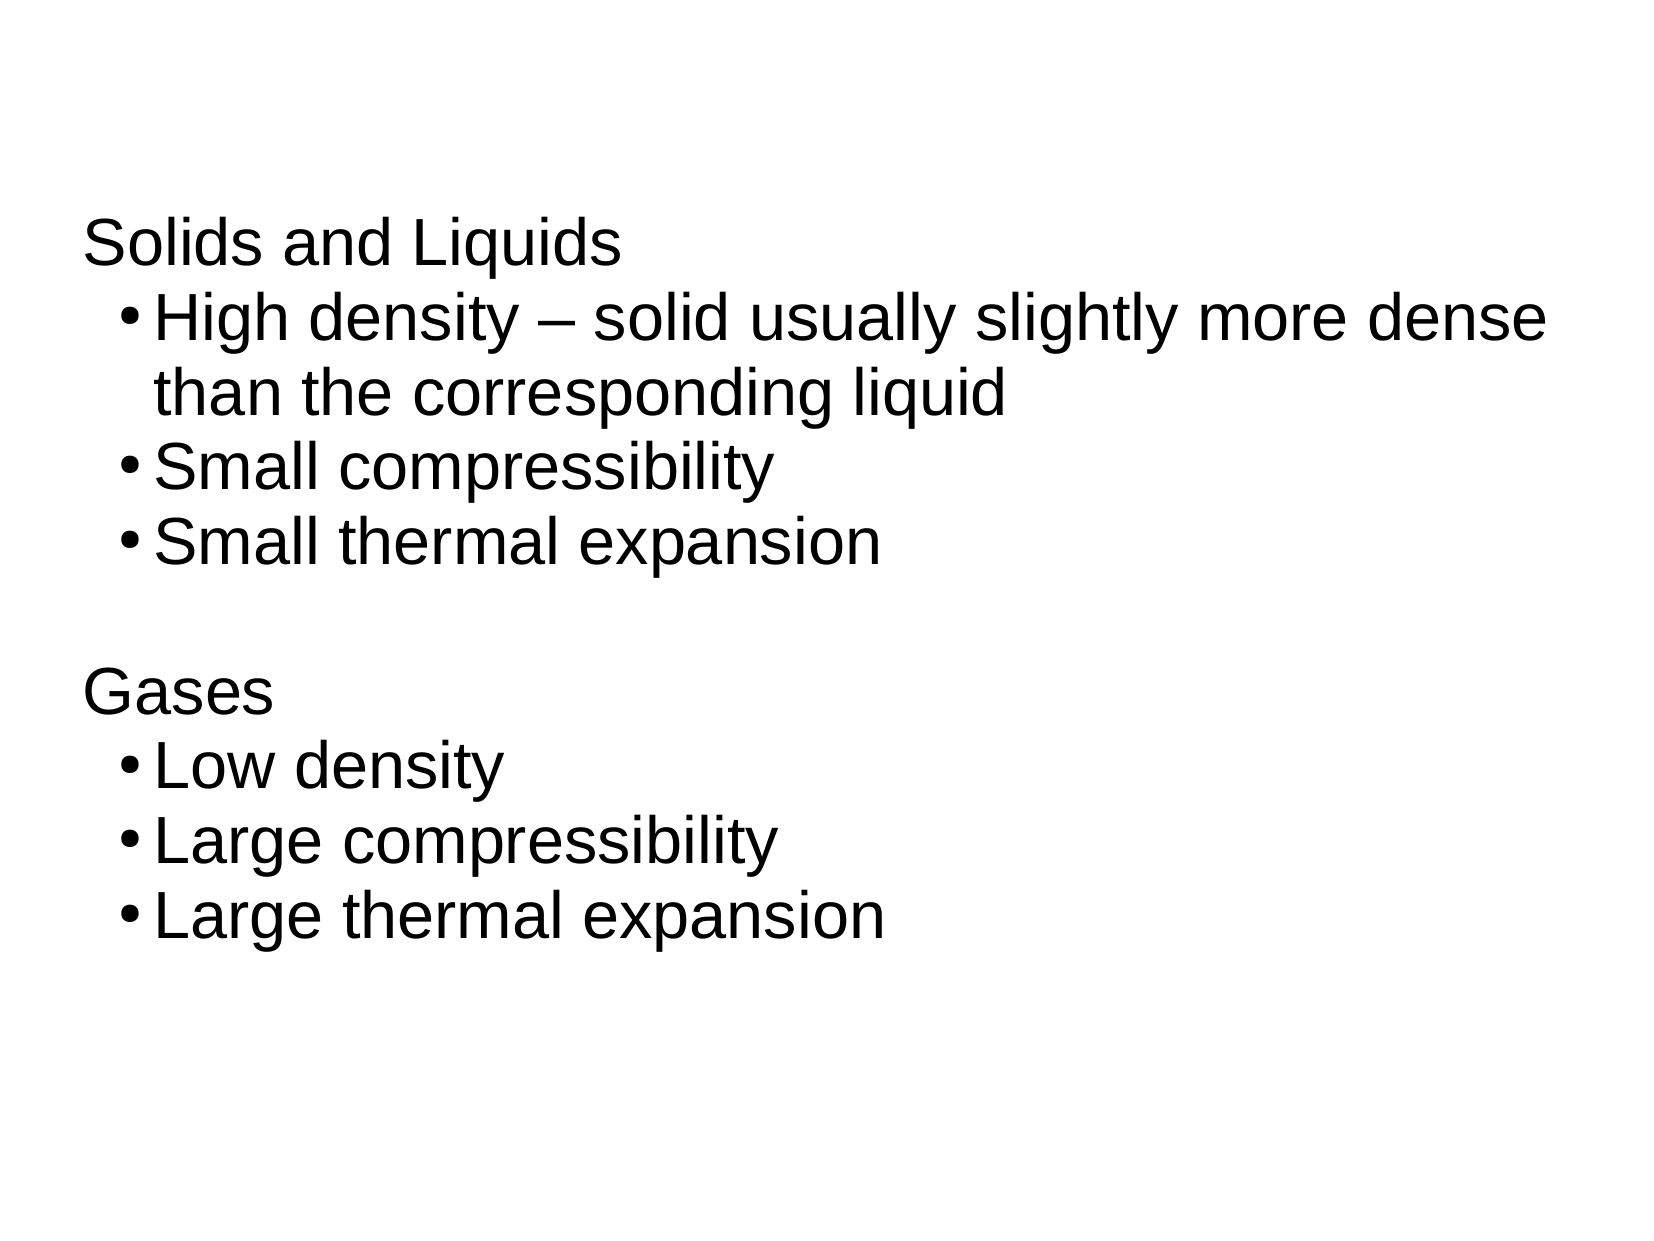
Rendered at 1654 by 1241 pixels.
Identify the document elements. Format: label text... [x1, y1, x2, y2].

subtitle Solids and Liquids High density – solid usually slightly more dense than the corresponding liquid Small compressibility Small thermal expansion Gases Low density Large compressibility Large thermal expansion [82, 49, 1571, 1109]
